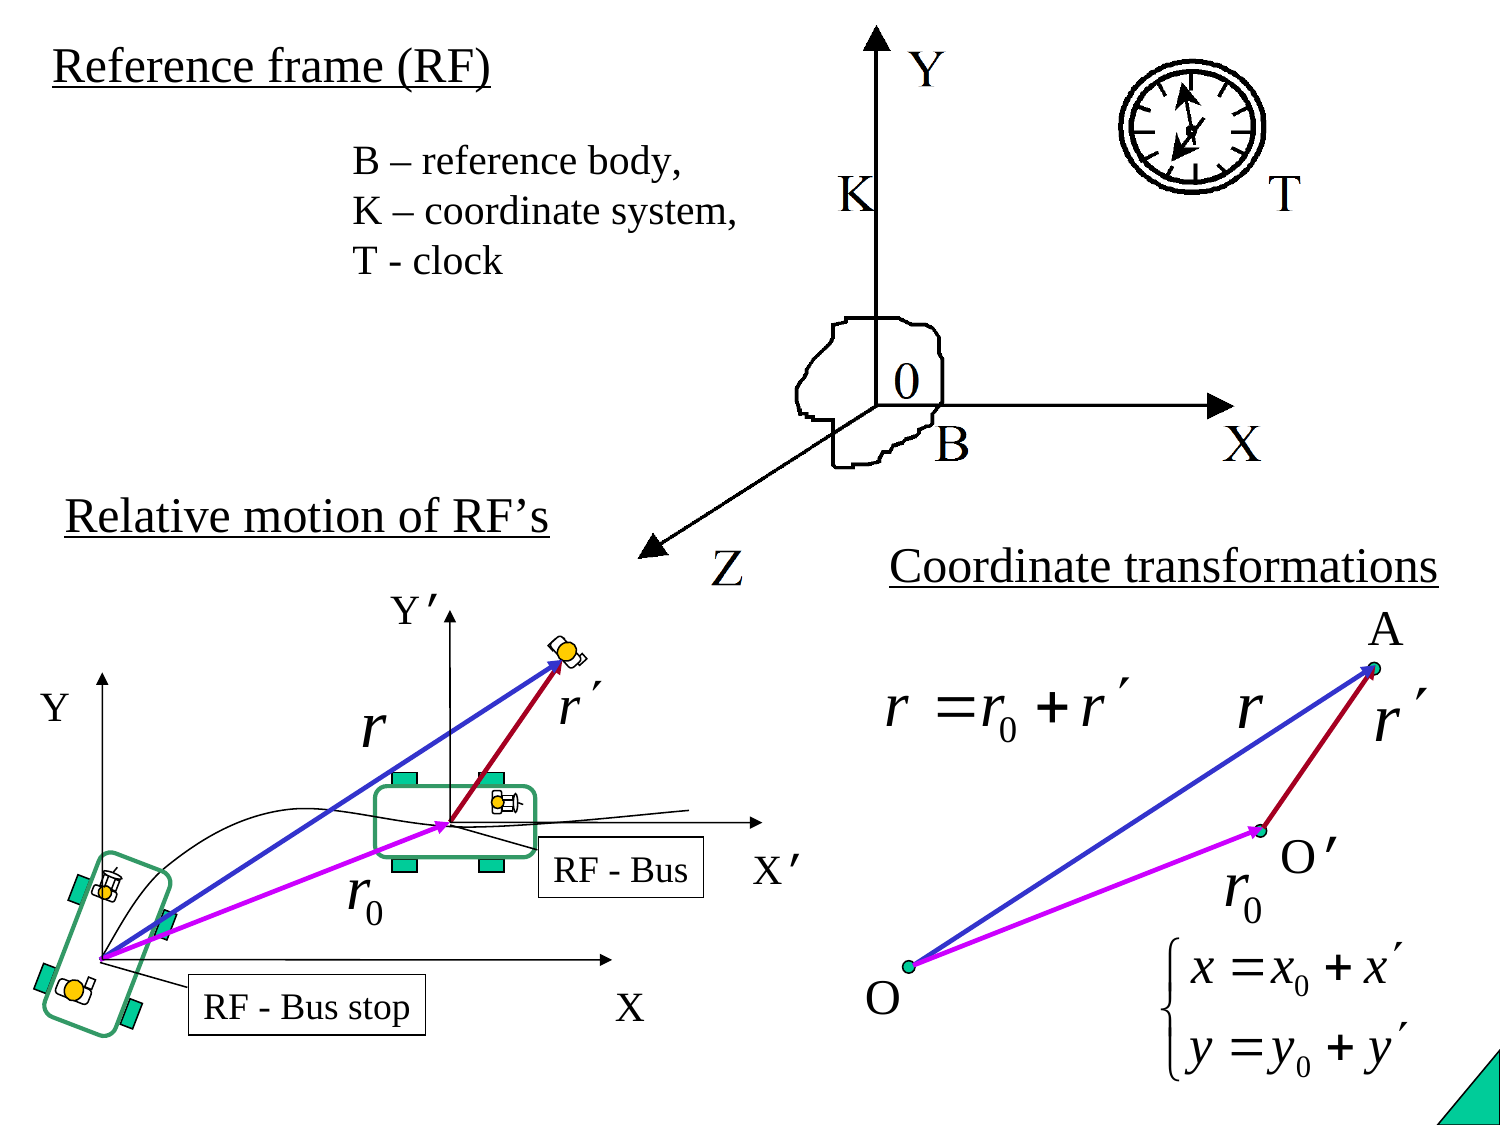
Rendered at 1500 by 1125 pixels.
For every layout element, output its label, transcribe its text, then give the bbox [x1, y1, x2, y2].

text_box RF - Bus [538, 836, 704, 898]
text_box X’ [737, 834, 823, 901]
text_box Coordinate transformations [874, 524, 1454, 601]
text_box [91, 882, 101, 898]
chart [349, 685, 407, 759]
chart [875, 662, 1138, 759]
text_box Relative motion of RF’s [49, 474, 565, 551]
text_box A [1352, 601, 1419, 663]
chart [337, 847, 395, 941]
text_box O’ [1265, 815, 1362, 892]
text_box [491, 790, 518, 814]
text_box [548, 636, 587, 668]
chart [337, 847, 378, 863]
text_box [478, 860, 504, 873]
text_box Y [25, 672, 86, 738]
text_box Y’ [375, 575, 461, 641]
text_box [55, 977, 96, 1005]
text_box X [599, 972, 660, 1038]
text_box B – reference body, K – coordinate system, T - clock [337, 124, 788, 341]
chart [1149, 840, 1413, 1095]
chart [1265, 729, 1284, 741]
text_box O [850, 956, 917, 1032]
chart [1362, 678, 1438, 753]
chart [549, 0, 1338, 624]
chart [549, 672, 612, 734]
text_box Reference frame (RF)‏ [37, 24, 507, 101]
text_box RF - Bus stop [188, 974, 426, 1035]
text_box [104, 870, 122, 902]
chart [1225, 665, 1284, 741]
